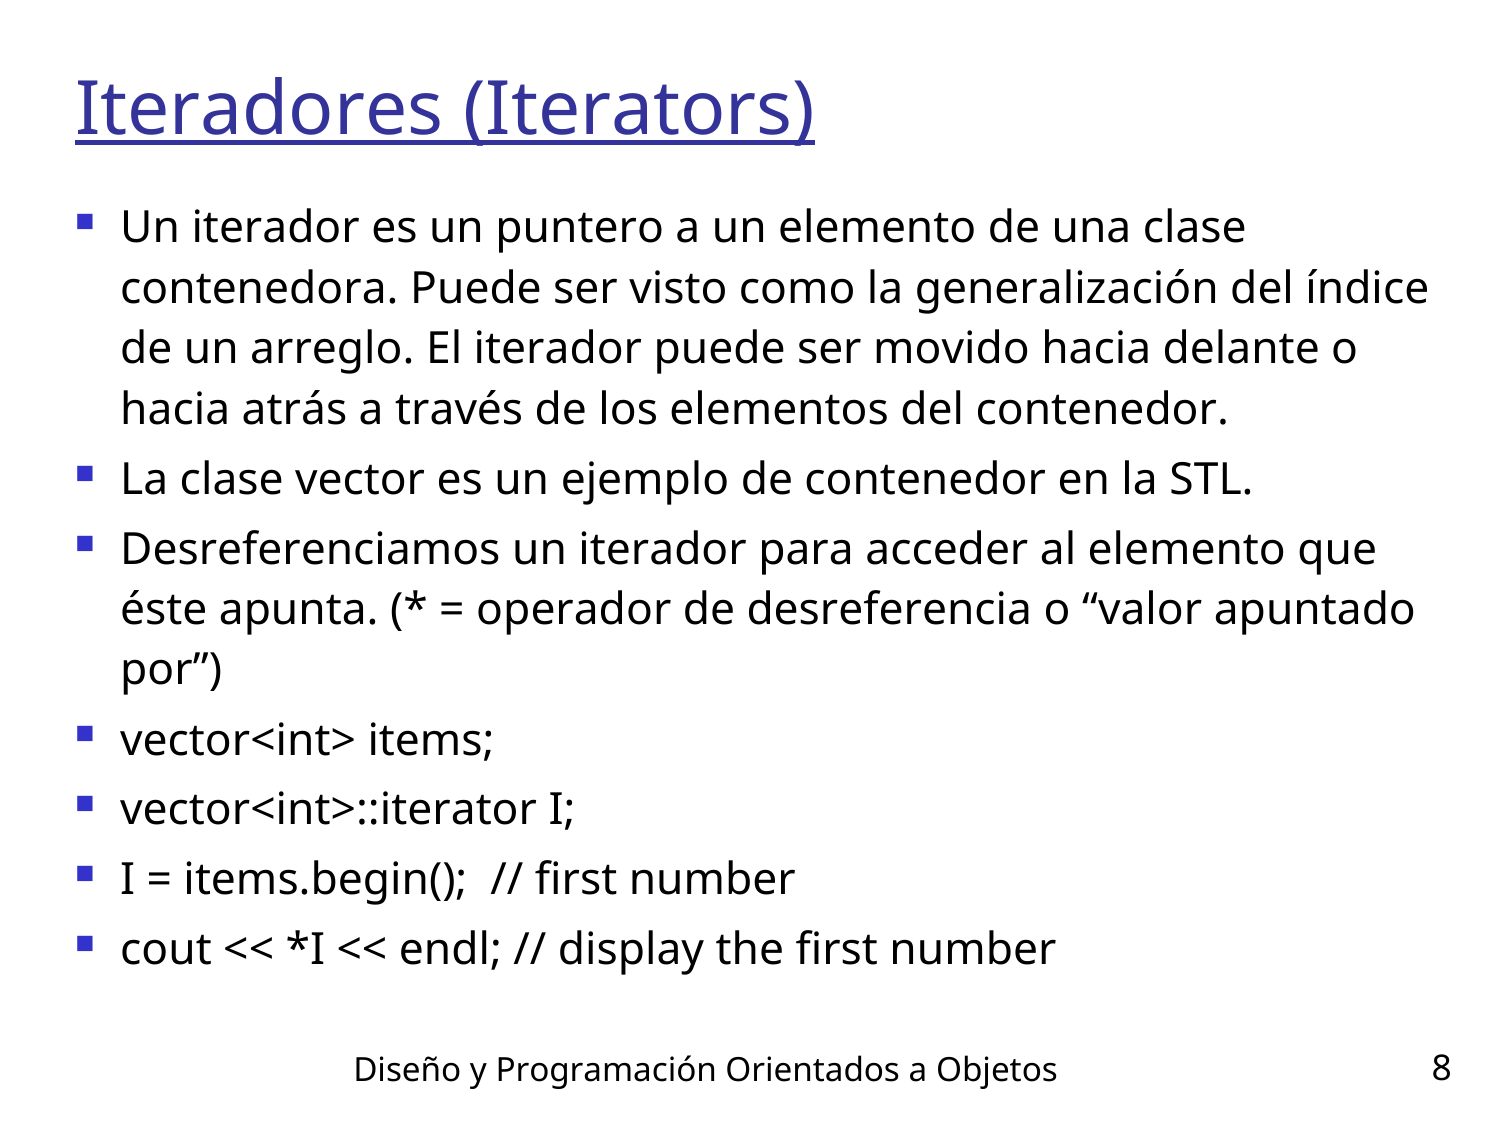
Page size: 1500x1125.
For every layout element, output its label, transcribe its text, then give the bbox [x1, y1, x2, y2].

title Iteradores (Iterators)‏ [75, 19, 1466, 183]
list Un iterador es un puntero a un elemento de una clase contenedora. Puede ser visto como la generalización del índice de un arreglo. El iterador puede ser movido hacia delante o hacia atrás a través de los elementos del contenedor. La clase vector es un ejemplo de contenedor en la STL. Desreferenciamos un iterador para acceder al elemento que éste apunta. (* = operador de desreferencia o “valor apuntado por”)‏ vector<int> items; vector<int>::iterator I; I = items.begin(); // first number cout << *I << endl; // display the first number [75, 195, 1462, 1021]
